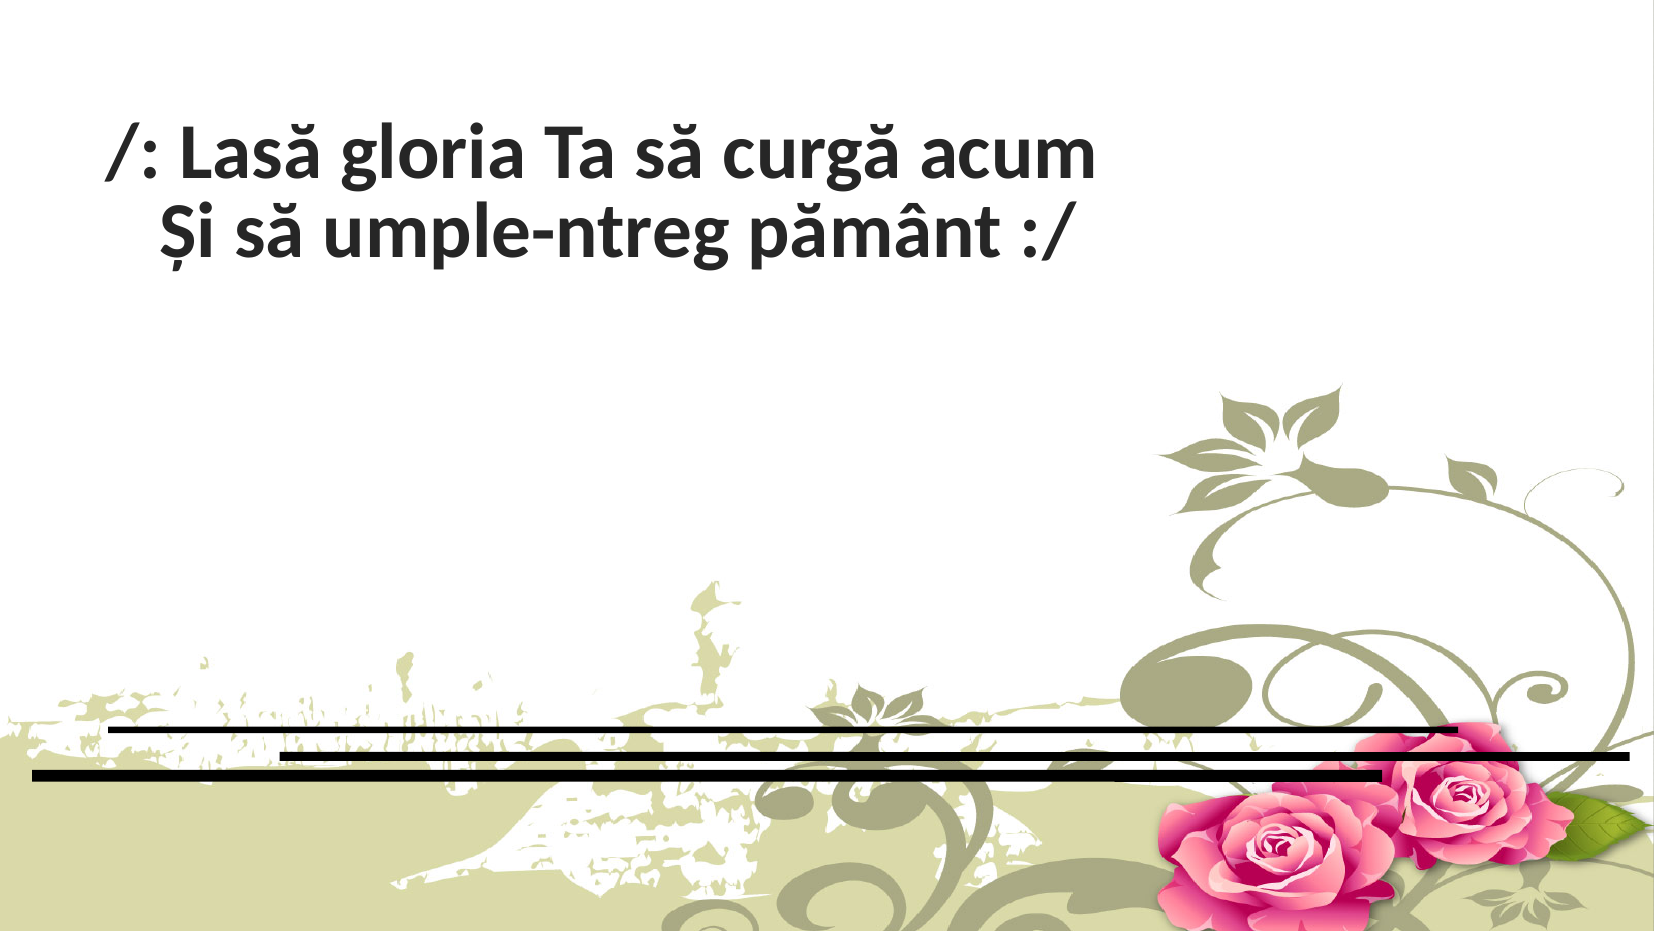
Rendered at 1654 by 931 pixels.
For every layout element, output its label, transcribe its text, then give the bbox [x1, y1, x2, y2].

picture [0, 0, 1654, 931]
text_box /: Lasă gloria Ta să curgă acum Și să umple-ntreg pământ :/ [90, 111, 1654, 776]
